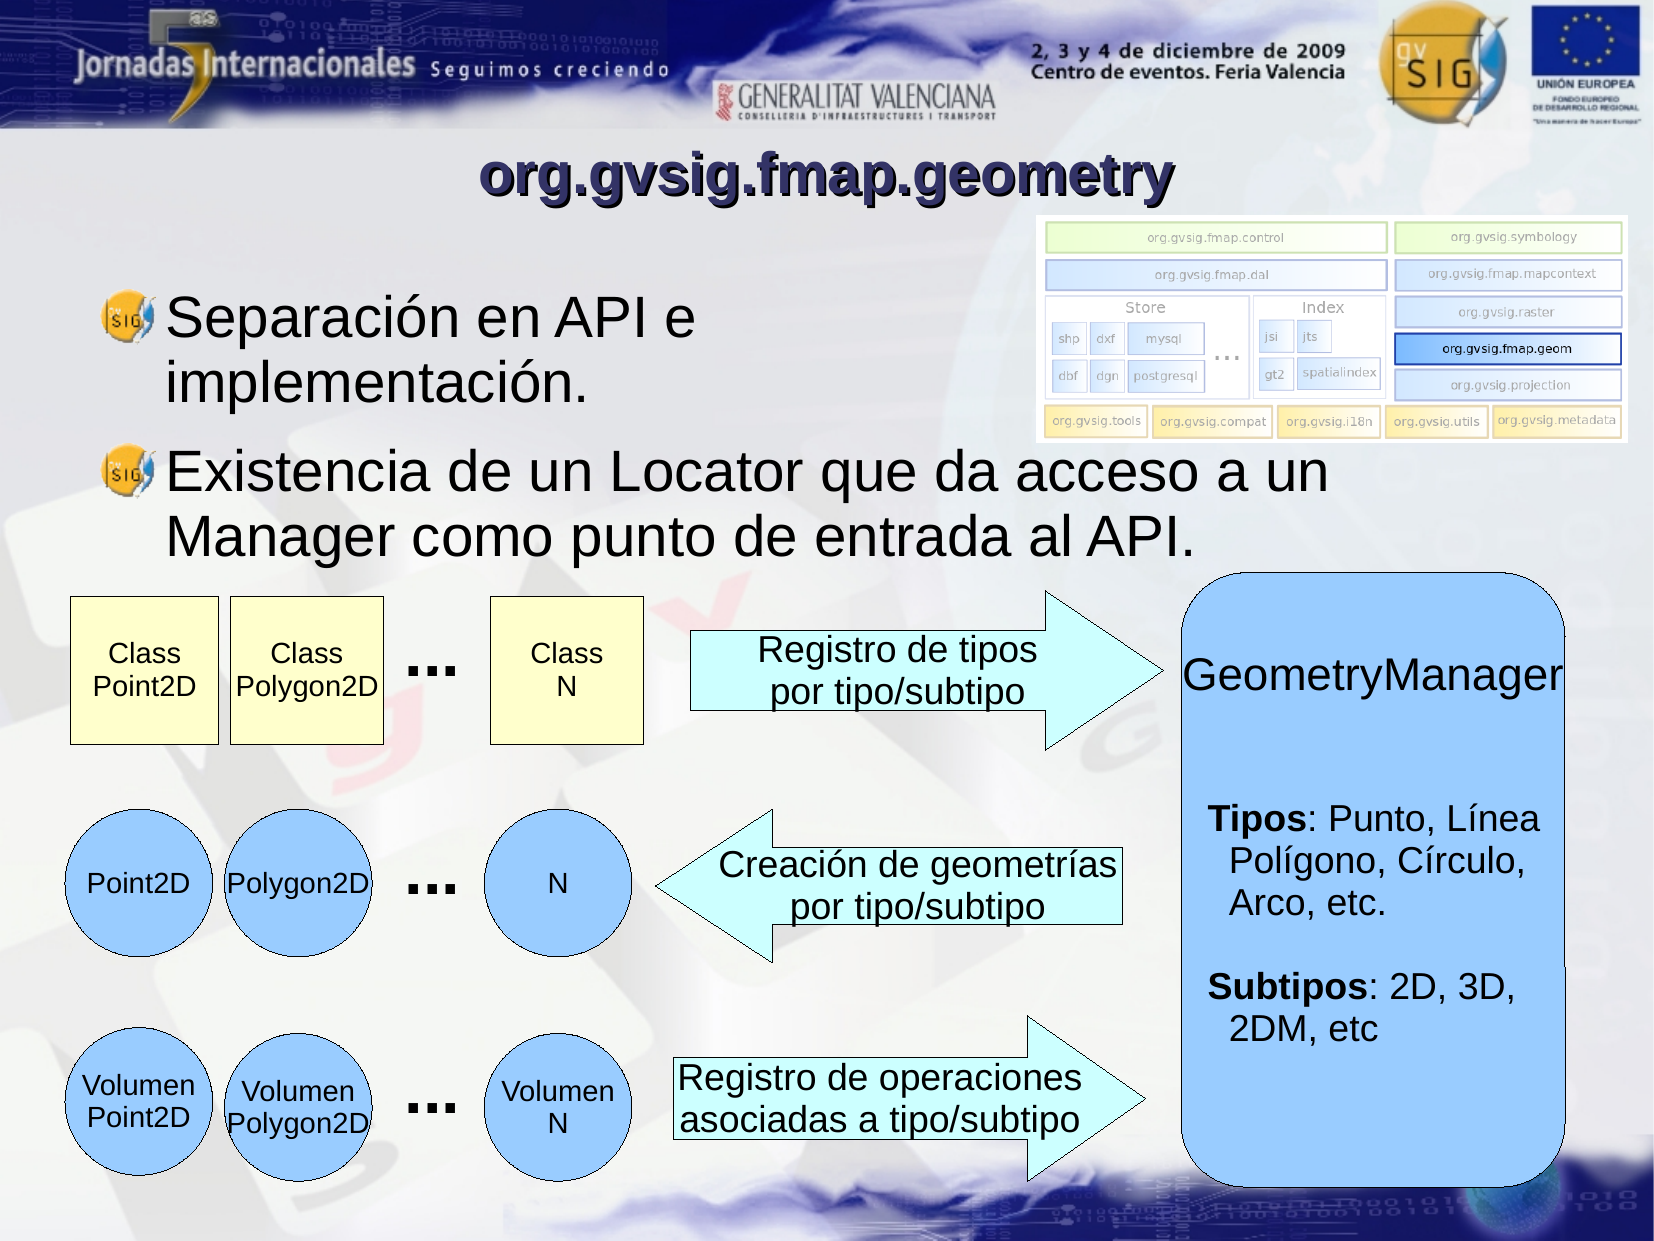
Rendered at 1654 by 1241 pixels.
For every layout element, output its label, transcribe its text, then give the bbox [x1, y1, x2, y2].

text_box Polygon2D [224, 809, 373, 957]
text_box Creación de geometrías por tipo/subtipo [655, 809, 1123, 963]
text_box N [484, 809, 632, 957]
text_box GeometryManager [1181, 572, 1566, 1188]
picture [0, 0, 1654, 1241]
text_box Registro de tipos por tipo/subtipo [690, 590, 1164, 751]
text_box Tipos: Punto, Línea Polígono, Círculo, Arco, etc. Subtipos: 2D, 3D, 2DM, etc [1192, 790, 1556, 1058]
text_box Class Point2D [70, 596, 219, 745]
text_box Registro de operaciones asociadas a tipo/subtipo [673, 1015, 1146, 1182]
text_box Point2D [64, 809, 213, 957]
list Separación en API e implementación. Existencia de un Locator que da acceso a un Manager como punto de entrada al API. [82, 284, 1571, 1235]
text_box Volumen N [484, 1033, 632, 1182]
text_box Class Polygon2D [230, 596, 384, 745]
text_box ... [389, 1045, 475, 1135]
title org.gvsig.fmap.geometry [82, 59, 1571, 270]
text_box ... [389, 608, 475, 698]
text_box Volumen Point2D [64, 1027, 213, 1176]
text_box Volumen Polygon2D [224, 1033, 373, 1182]
text_box Class N [490, 596, 644, 745]
text_box ... [389, 826, 475, 917]
